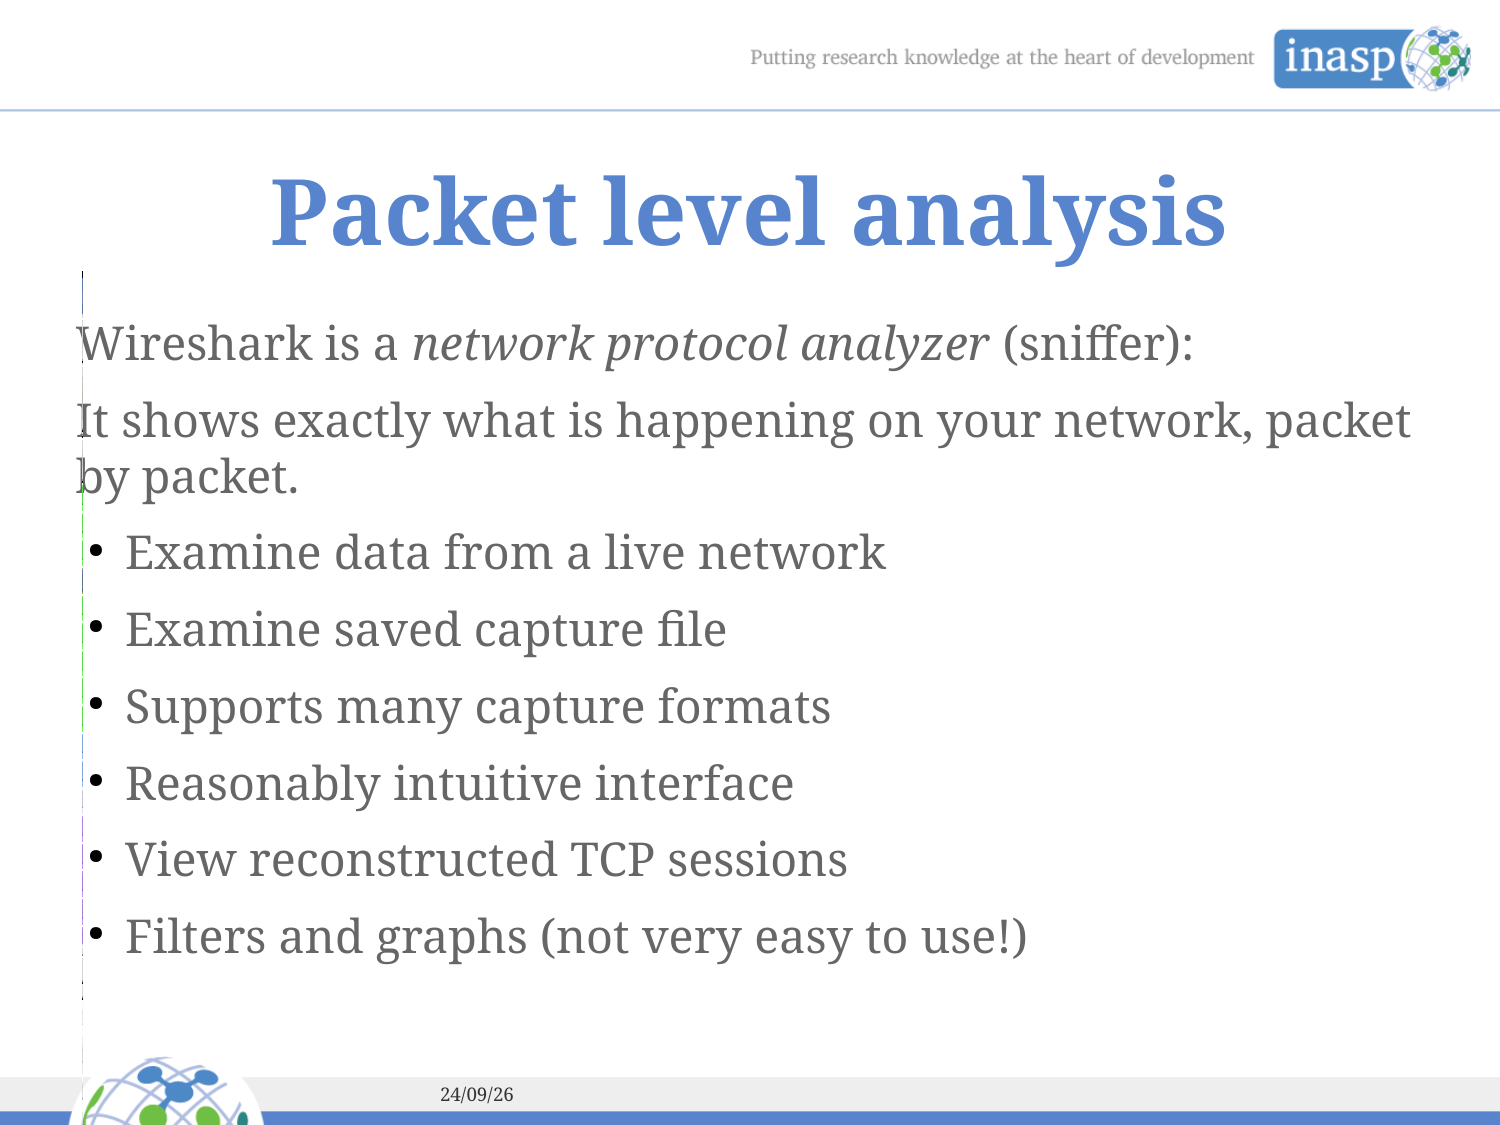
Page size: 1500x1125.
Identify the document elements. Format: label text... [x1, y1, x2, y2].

title Packet level analysis [75, 129, 1426, 313]
list Wireshark is a network protocol analyzer (sniffer): It shows exactly what is happening on your network, packet by packet. Examine data from a live network Examine saved capture file Supports many capture formats Reasonably intuitive interface View reconstructed TCP sessions Filters and graphs (not very easy to use!) [83, 313, 1426, 967]
picture [0, 0, 1500, 1125]
